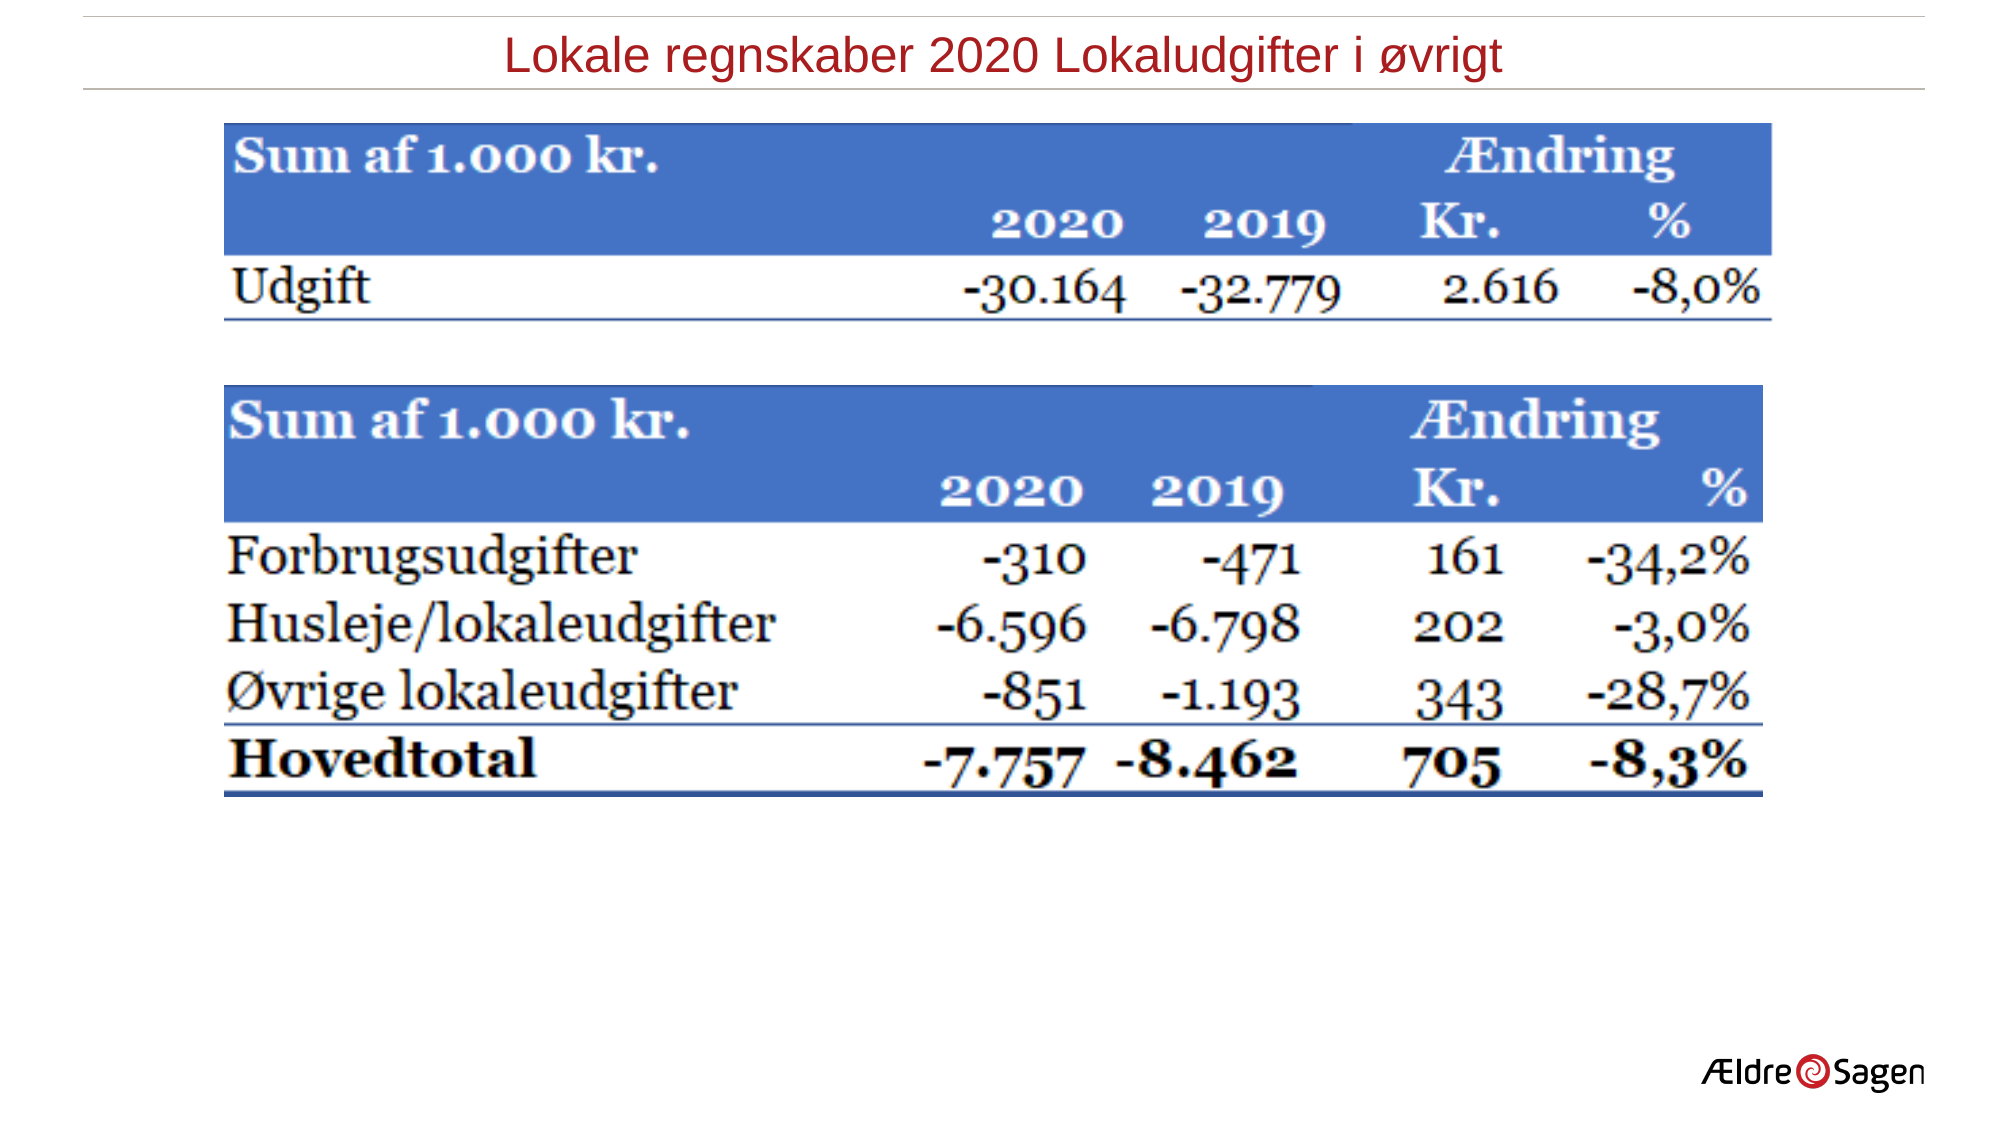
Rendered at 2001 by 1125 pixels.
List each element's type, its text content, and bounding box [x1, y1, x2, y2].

text_box [56, 123, 1925, 1125]
picture [224, 123, 1775, 324]
picture [224, 385, 1763, 797]
text_box Lokale regnskaber 2020 Lokaludgifter i øvrigt [82, 14, 1925, 92]
